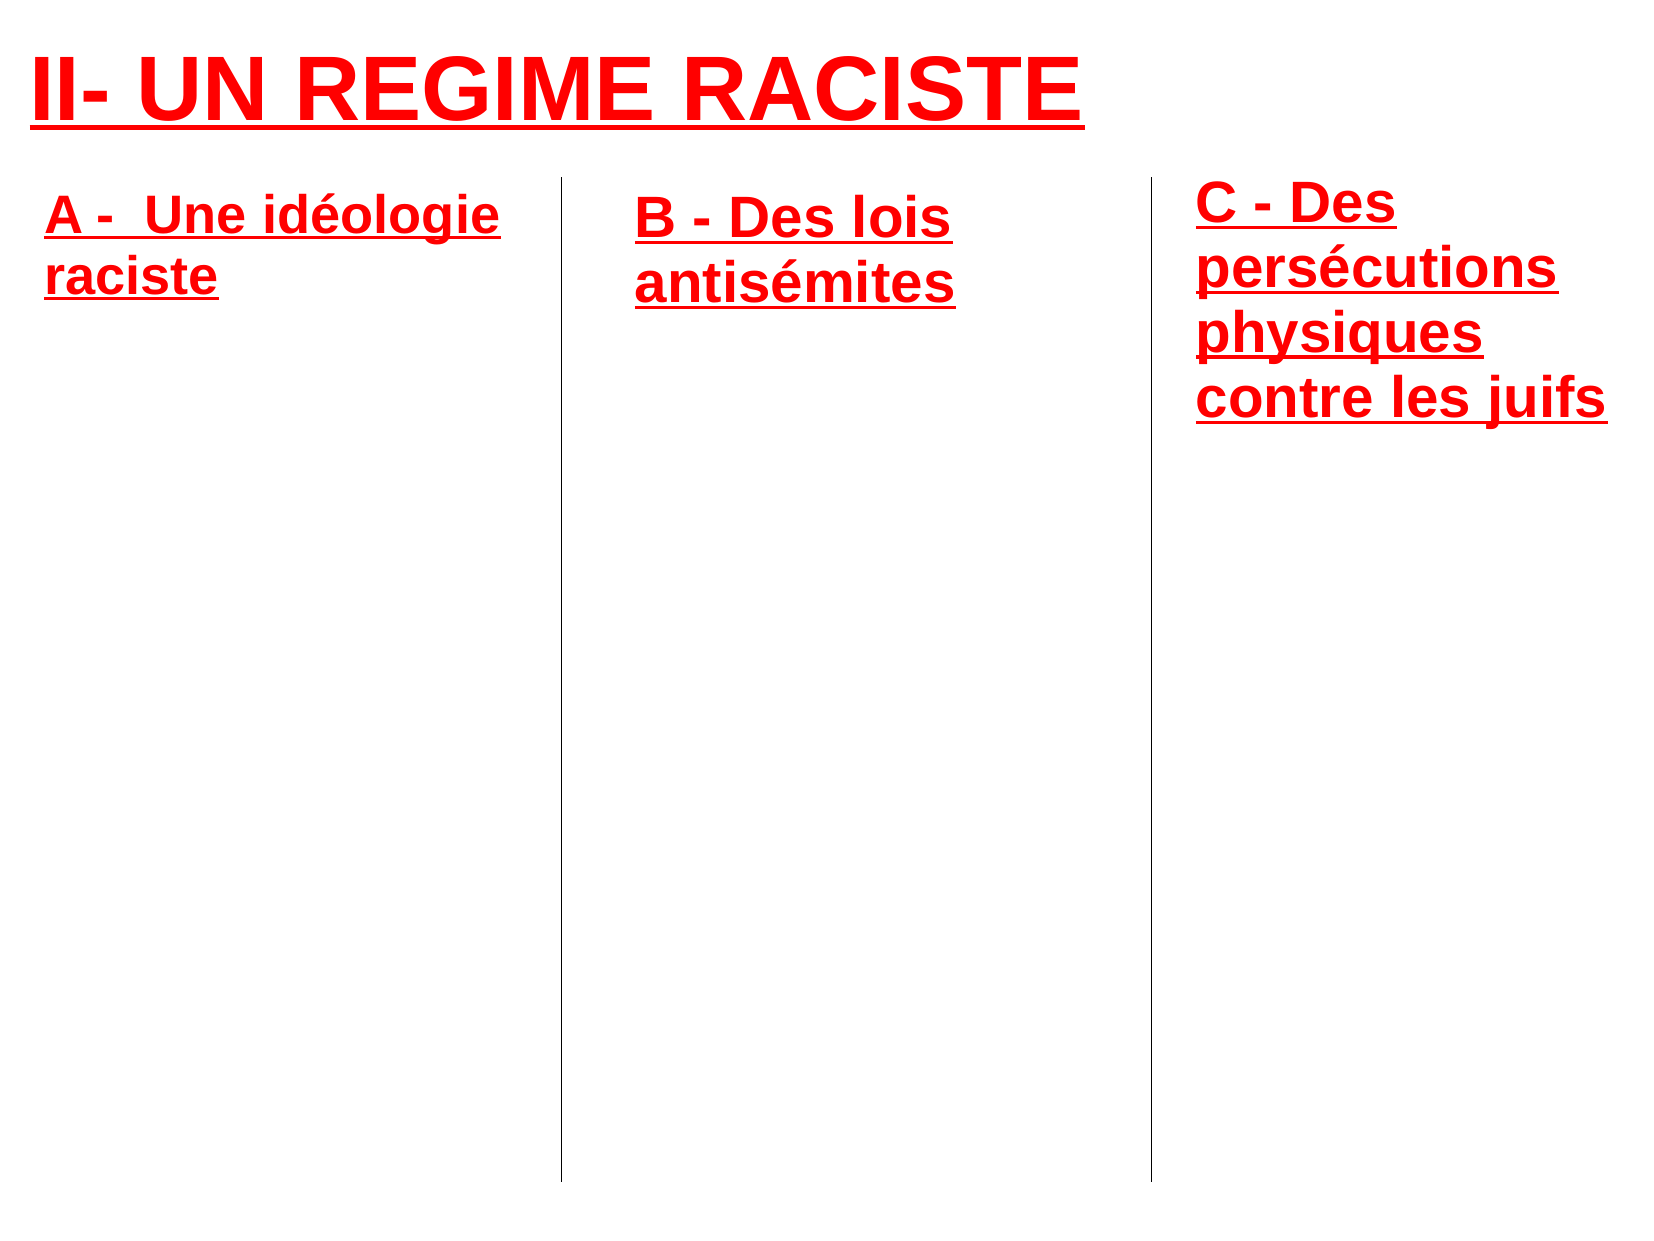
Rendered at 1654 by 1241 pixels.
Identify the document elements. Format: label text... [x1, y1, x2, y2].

text_box C - Des persécutions physiques contre les juifs [1181, 162, 1654, 443]
text_box A - Une idéologie raciste [29, 177, 561, 474]
title II- UN REGIME RACISTE [29, 29, 1625, 148]
text_box B - Des lois antisémites [620, 177, 1123, 333]
